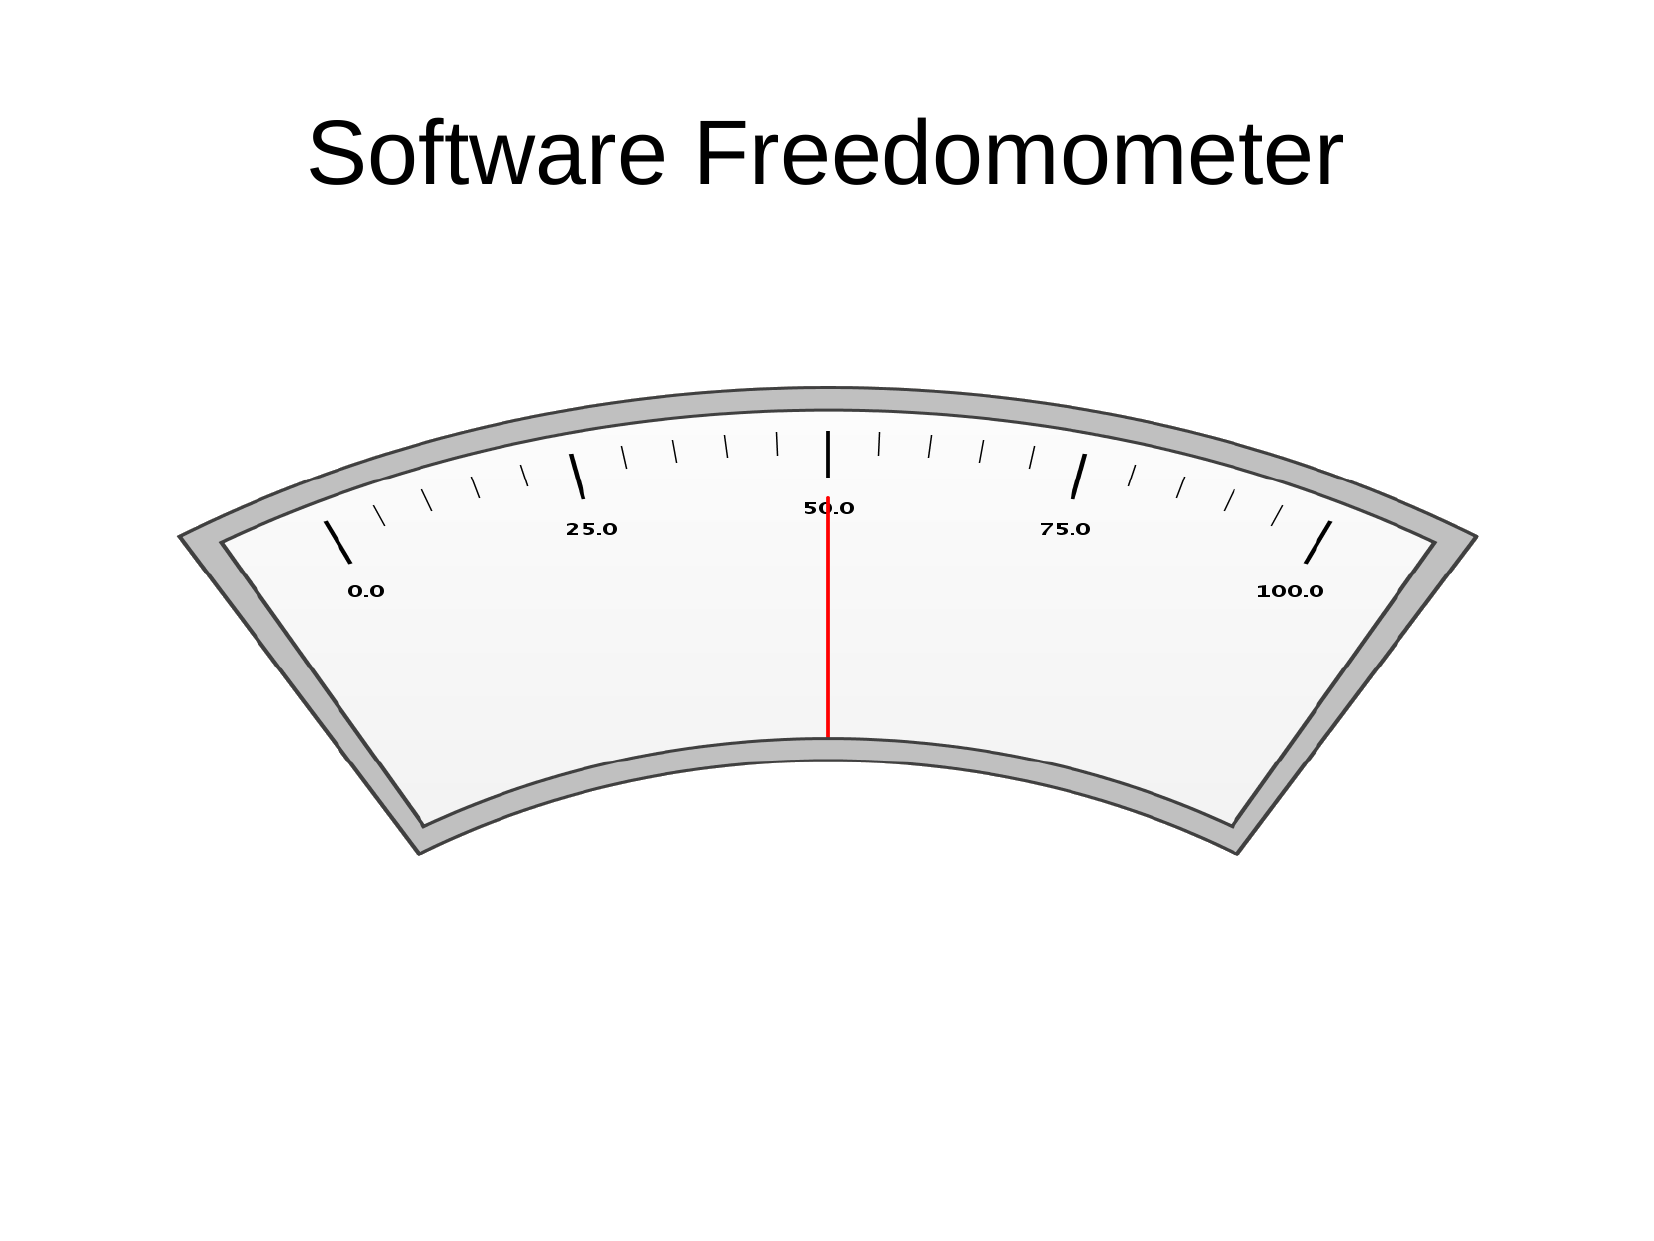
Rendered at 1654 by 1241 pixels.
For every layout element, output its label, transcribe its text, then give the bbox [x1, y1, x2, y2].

title Software Freedomometer [82, 56, 1571, 250]
picture [176, 386, 1479, 856]
